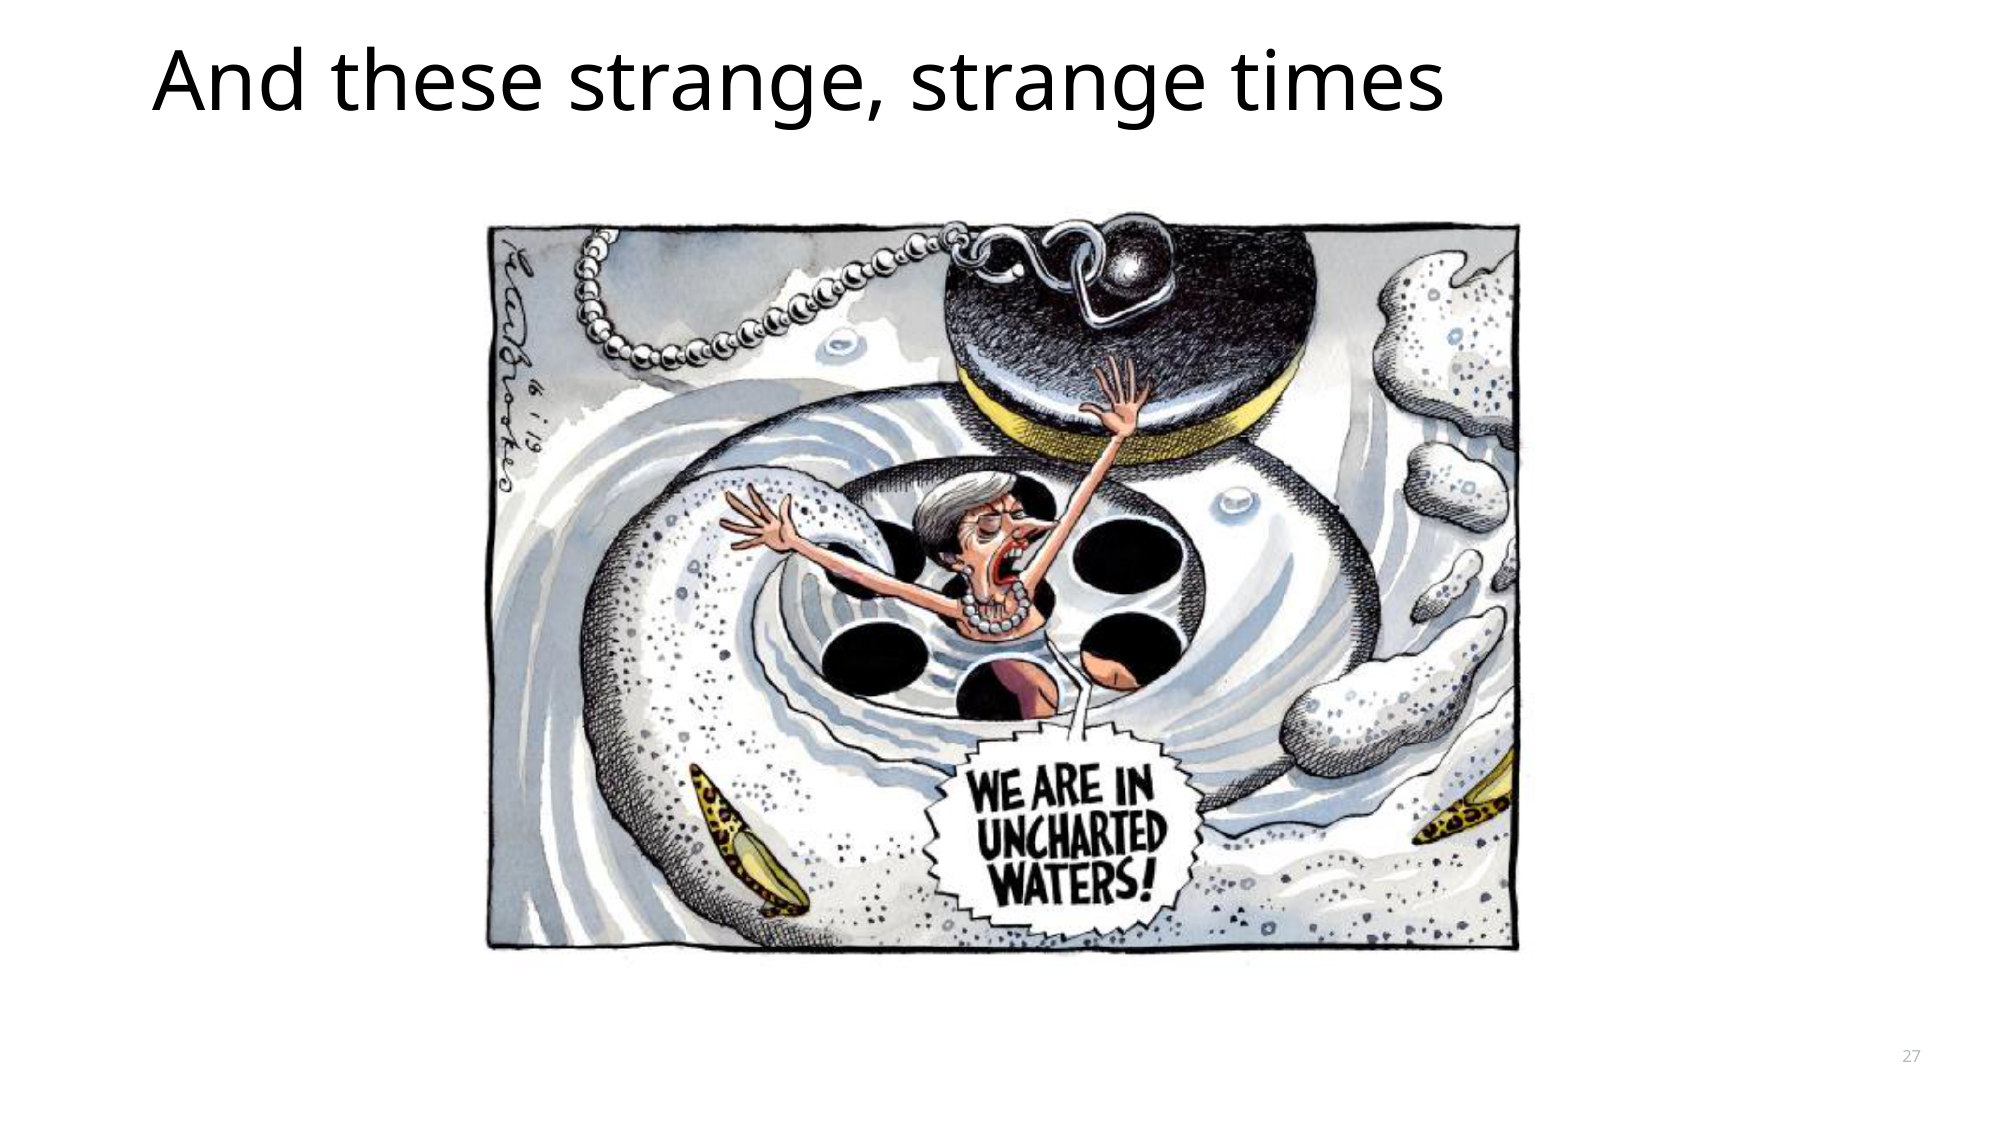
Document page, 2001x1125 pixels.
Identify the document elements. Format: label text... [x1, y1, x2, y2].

text_box [1887, 1038, 1967, 1071]
picture [438, 228, 1576, 969]
title And these strange, strange times [137, 0, 1863, 228]
